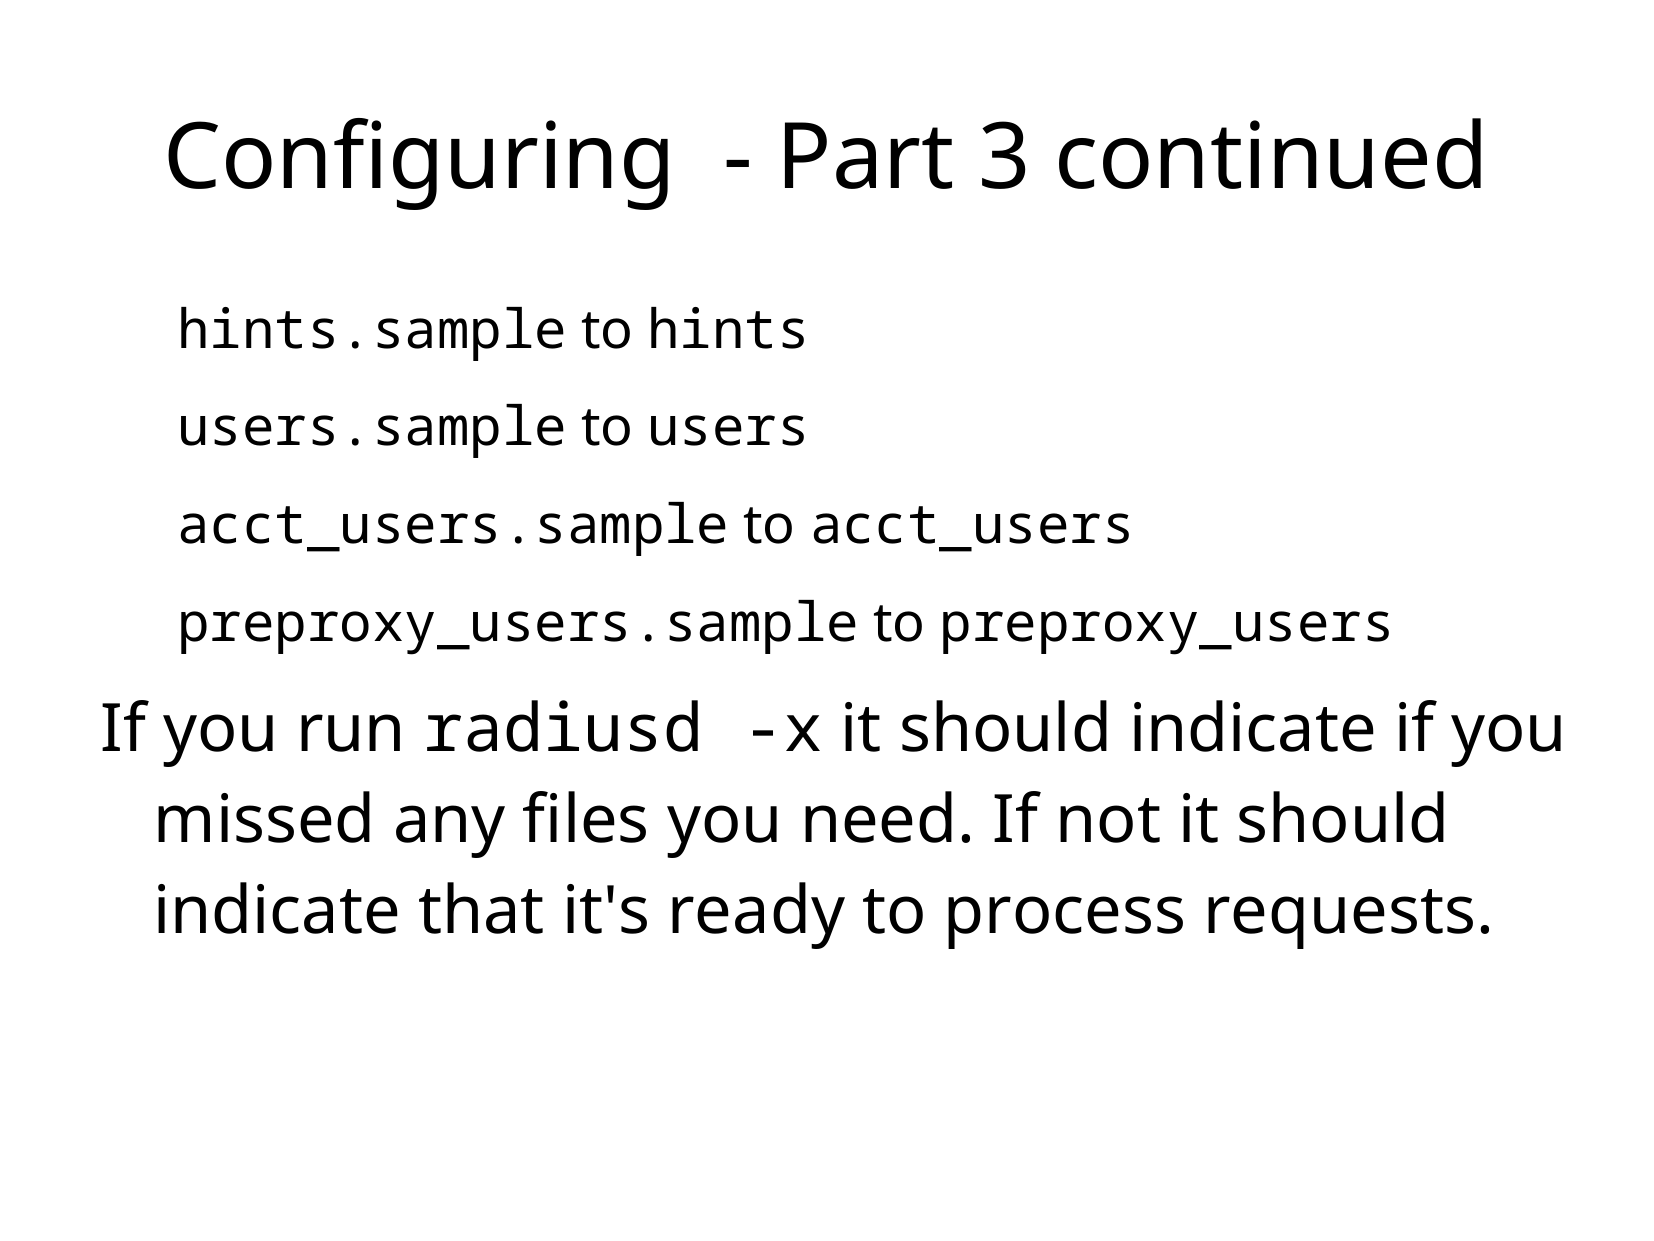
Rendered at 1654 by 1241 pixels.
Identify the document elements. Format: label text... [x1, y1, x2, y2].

title Configuring - Part 3 continued [82, 49, 1571, 257]
list hints.sample to hints users.sample to users acct_users.sample to acct_users preproxy_users.sample to preproxy_users If you run radiusd -x it should indicate if you missed any files you need. If not it should indicate that it's ready to process requests. [82, 290, 1571, 1109]
